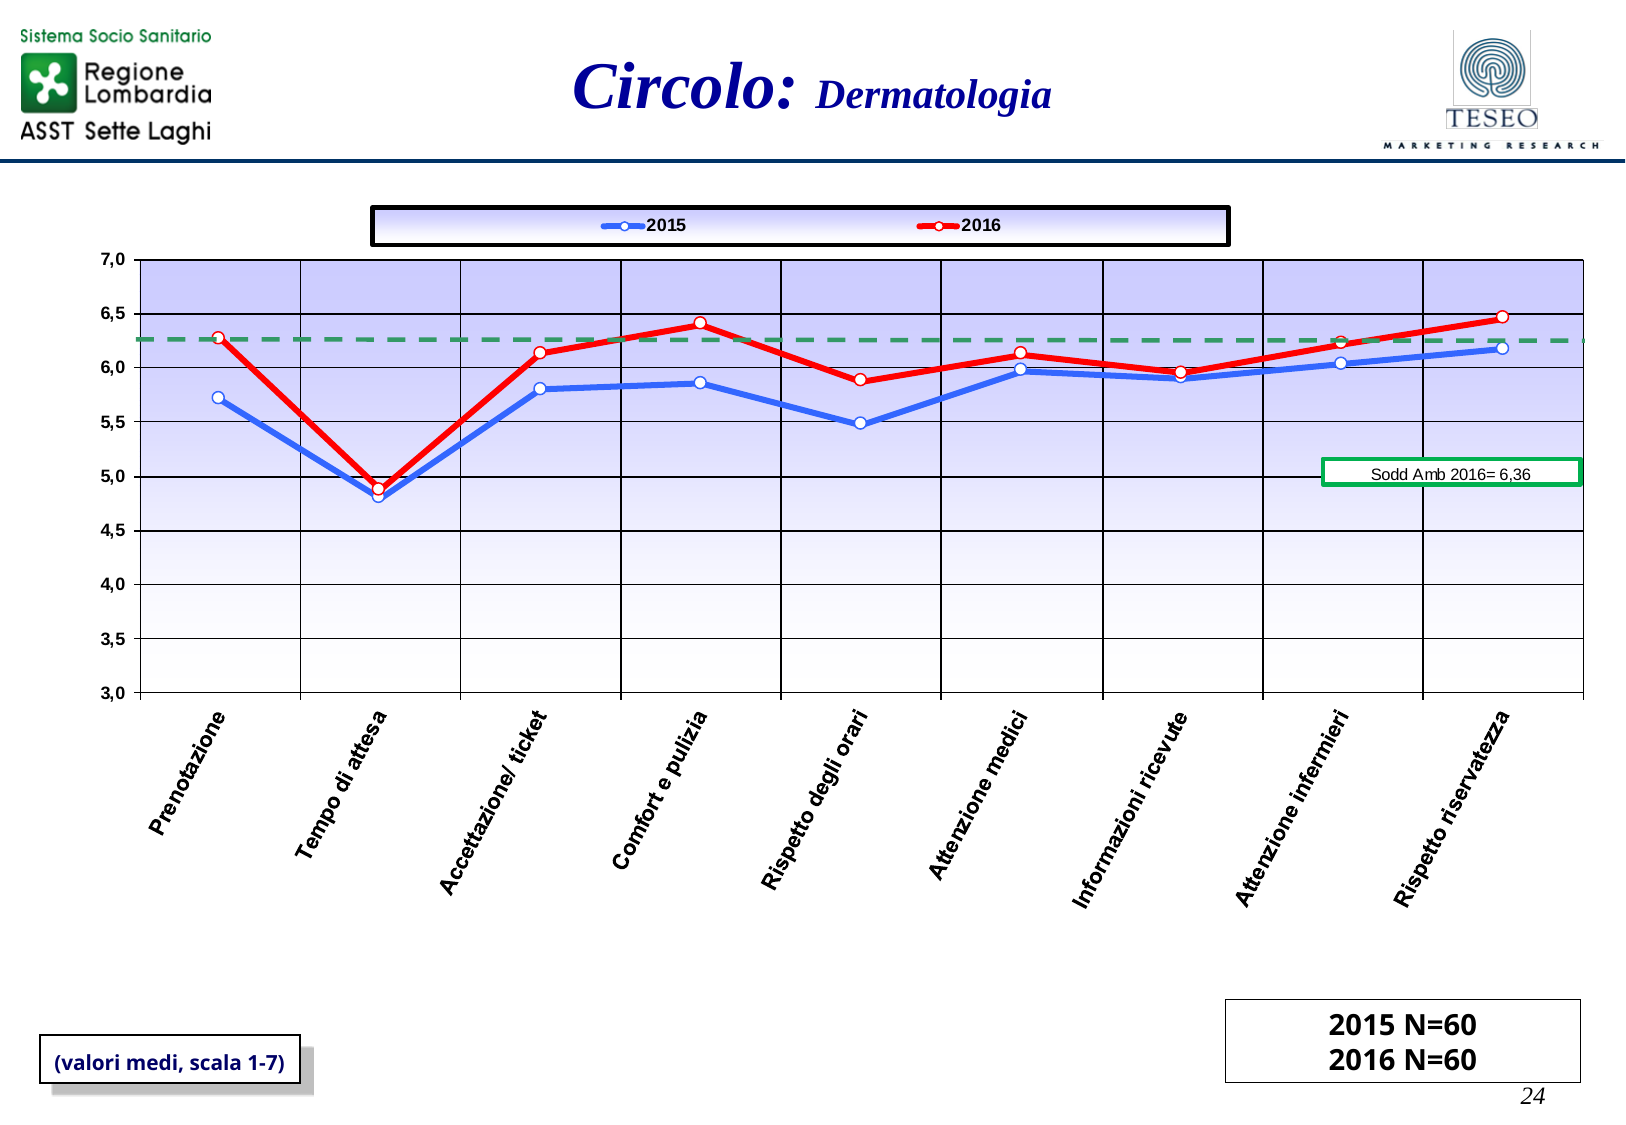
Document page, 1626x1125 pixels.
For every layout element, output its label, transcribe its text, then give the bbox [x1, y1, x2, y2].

picture [21, 26, 211, 148]
picture [28, 196, 1597, 1086]
text_box Circolo: Dermatologia [268, 18, 1356, 144]
picture [1381, 30, 1604, 149]
